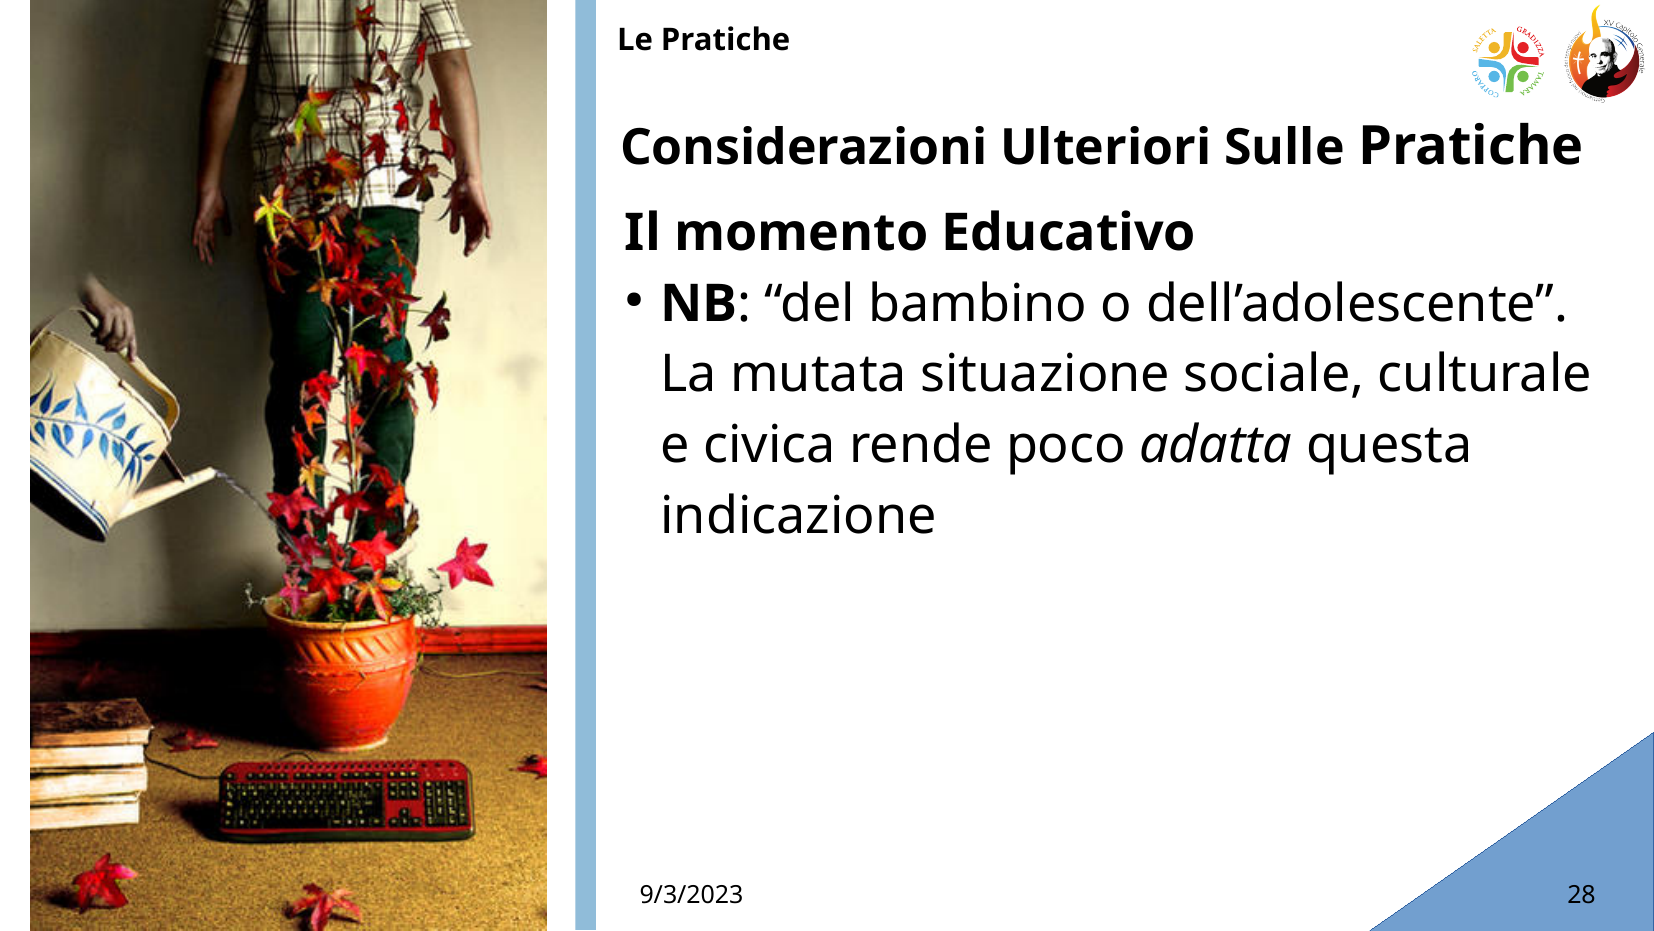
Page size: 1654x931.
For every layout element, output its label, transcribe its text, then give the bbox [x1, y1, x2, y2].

picture [30, 0, 547, 931]
text_box Le Pratiche [602, 9, 1335, 63]
subtitle Il momento Educativo NB: “del bambino o dell’adolescente”. La mutata situazione sociale, culturale e civica rende poco adatta questa indicazione [624, 194, 1602, 891]
title Considerazioni Ulteriori Sulle Pratiche [620, 106, 1654, 178]
picture [1563, 4, 1646, 103]
